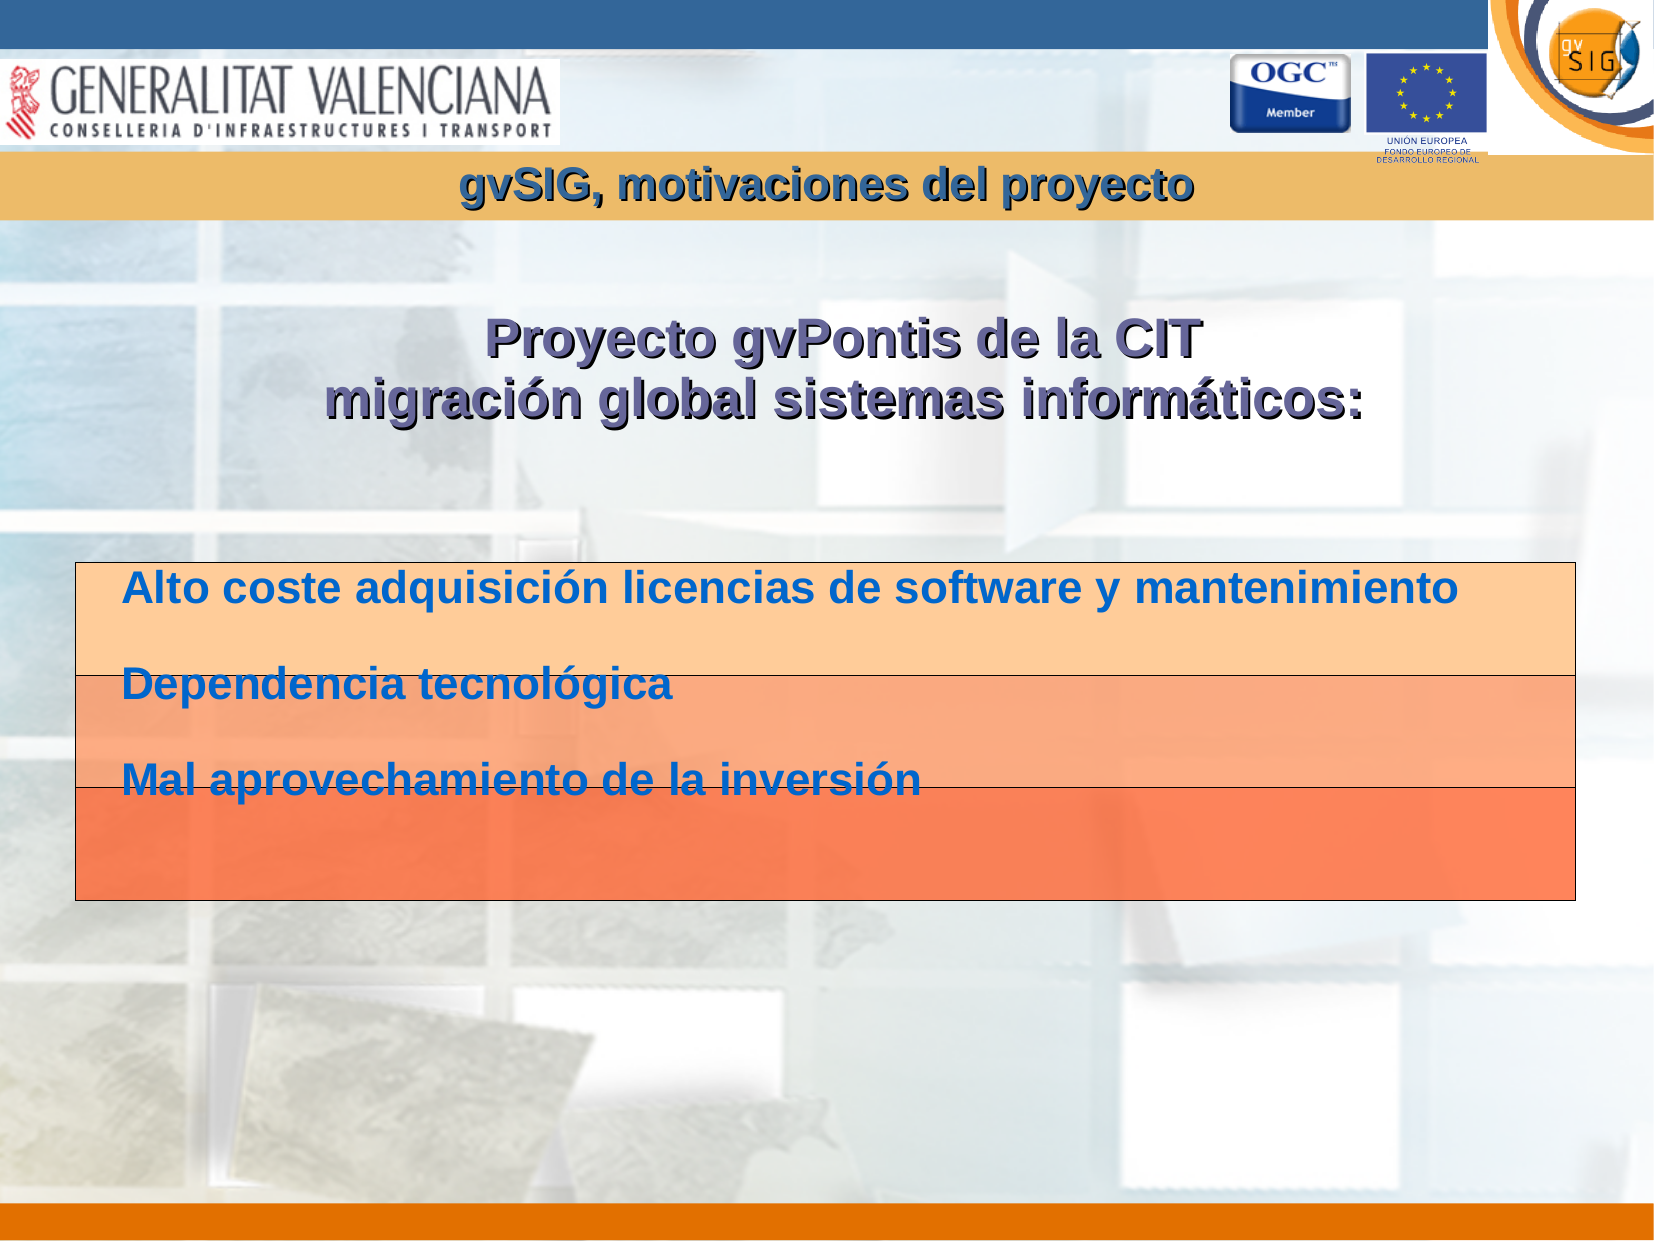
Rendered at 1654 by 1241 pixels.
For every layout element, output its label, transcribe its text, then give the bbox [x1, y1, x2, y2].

text_box [75, 813, 1576, 901]
picture [1364, 0, 1654, 150]
text_box Proyecto gvPontis de la CIT migración global sistemas informáticos: [187, 300, 1501, 455]
picture [1230, 54, 1351, 133]
picture [0, 59, 560, 145]
text_box gvSIG, motivaciones del proyecto [0, 150, 1654, 233]
text_box Alto coste adquisición licencias de software y mantenimiento Dependencia tecnológica Mal aprovechamiento de la inversión [0, 449, 1613, 813]
